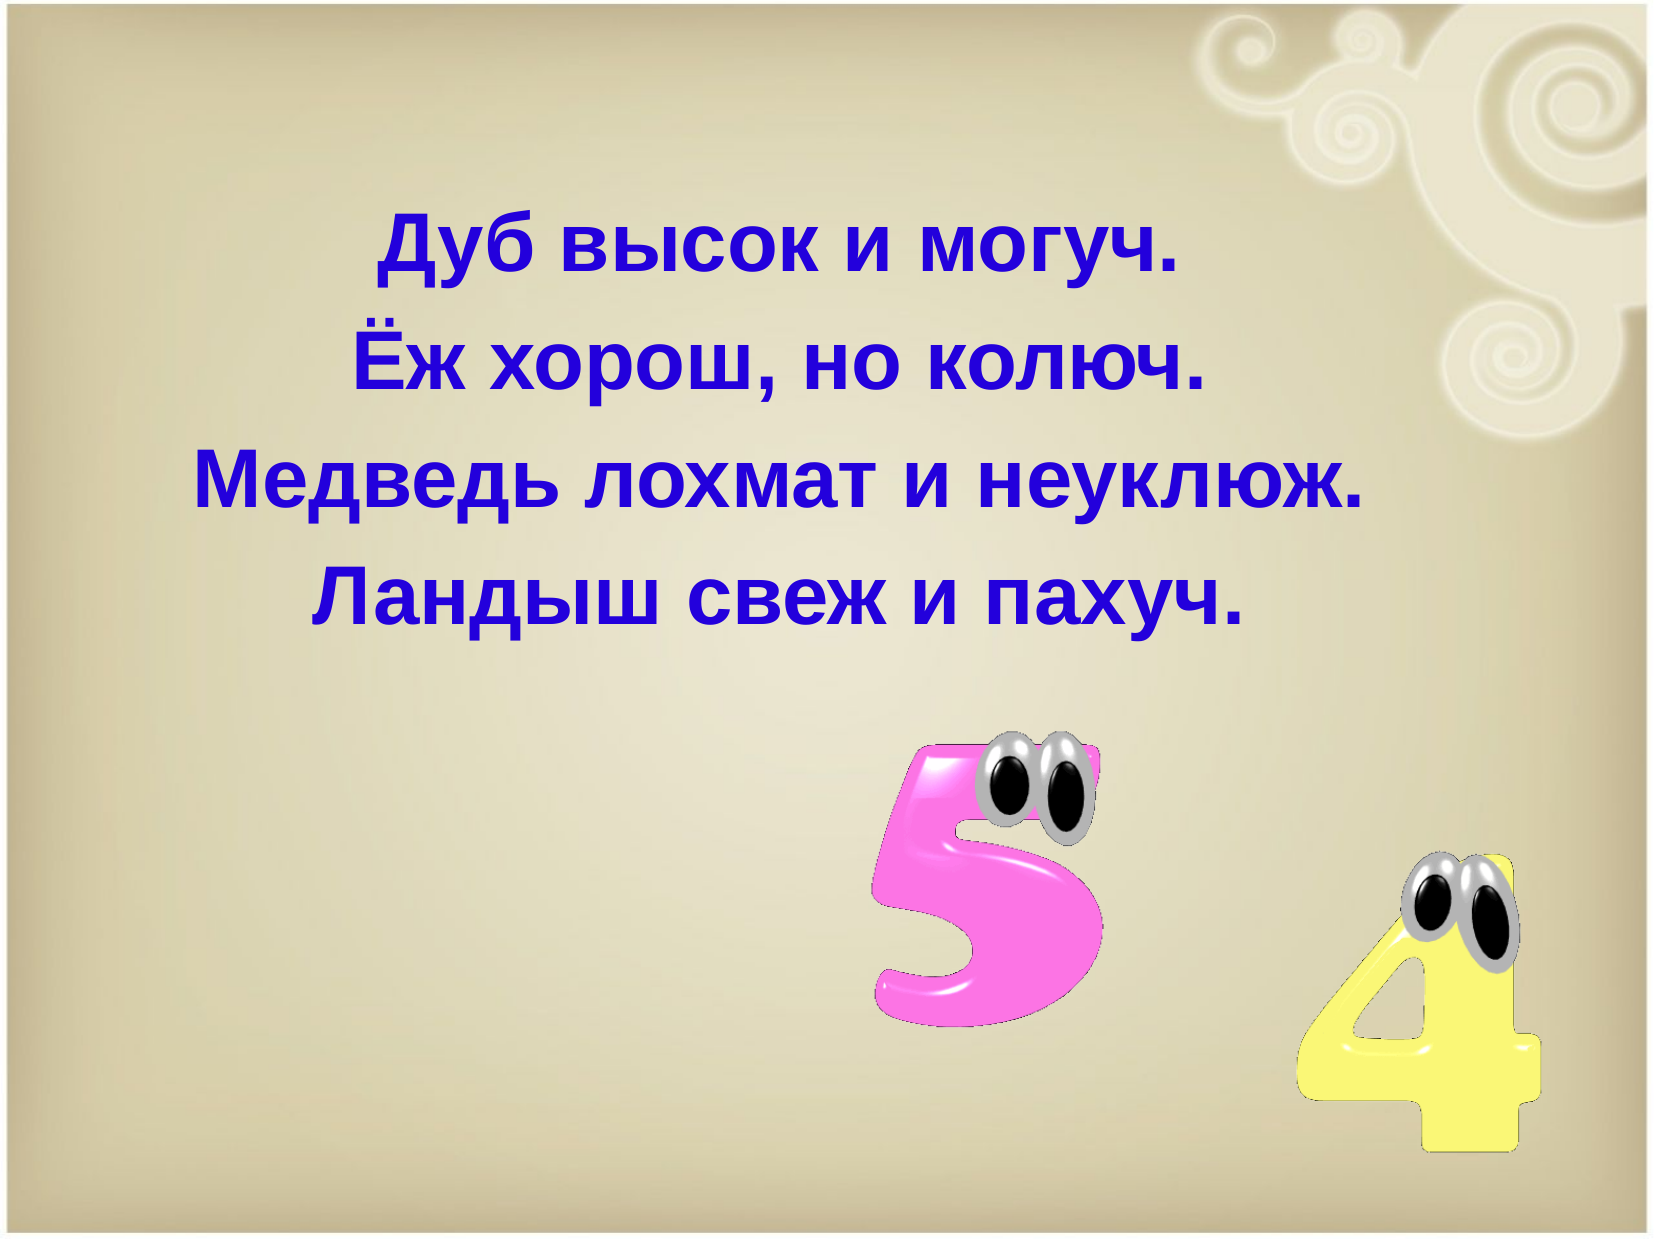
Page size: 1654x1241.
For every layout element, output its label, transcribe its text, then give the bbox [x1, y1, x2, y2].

text_box Дуб высок и могуч. Ёж хорош, но колюч. Медведь лохмат и неуклюж. Ландыш свеж и пахуч. [118, 188, 1441, 993]
picture [0, 0, 1654, 1239]
